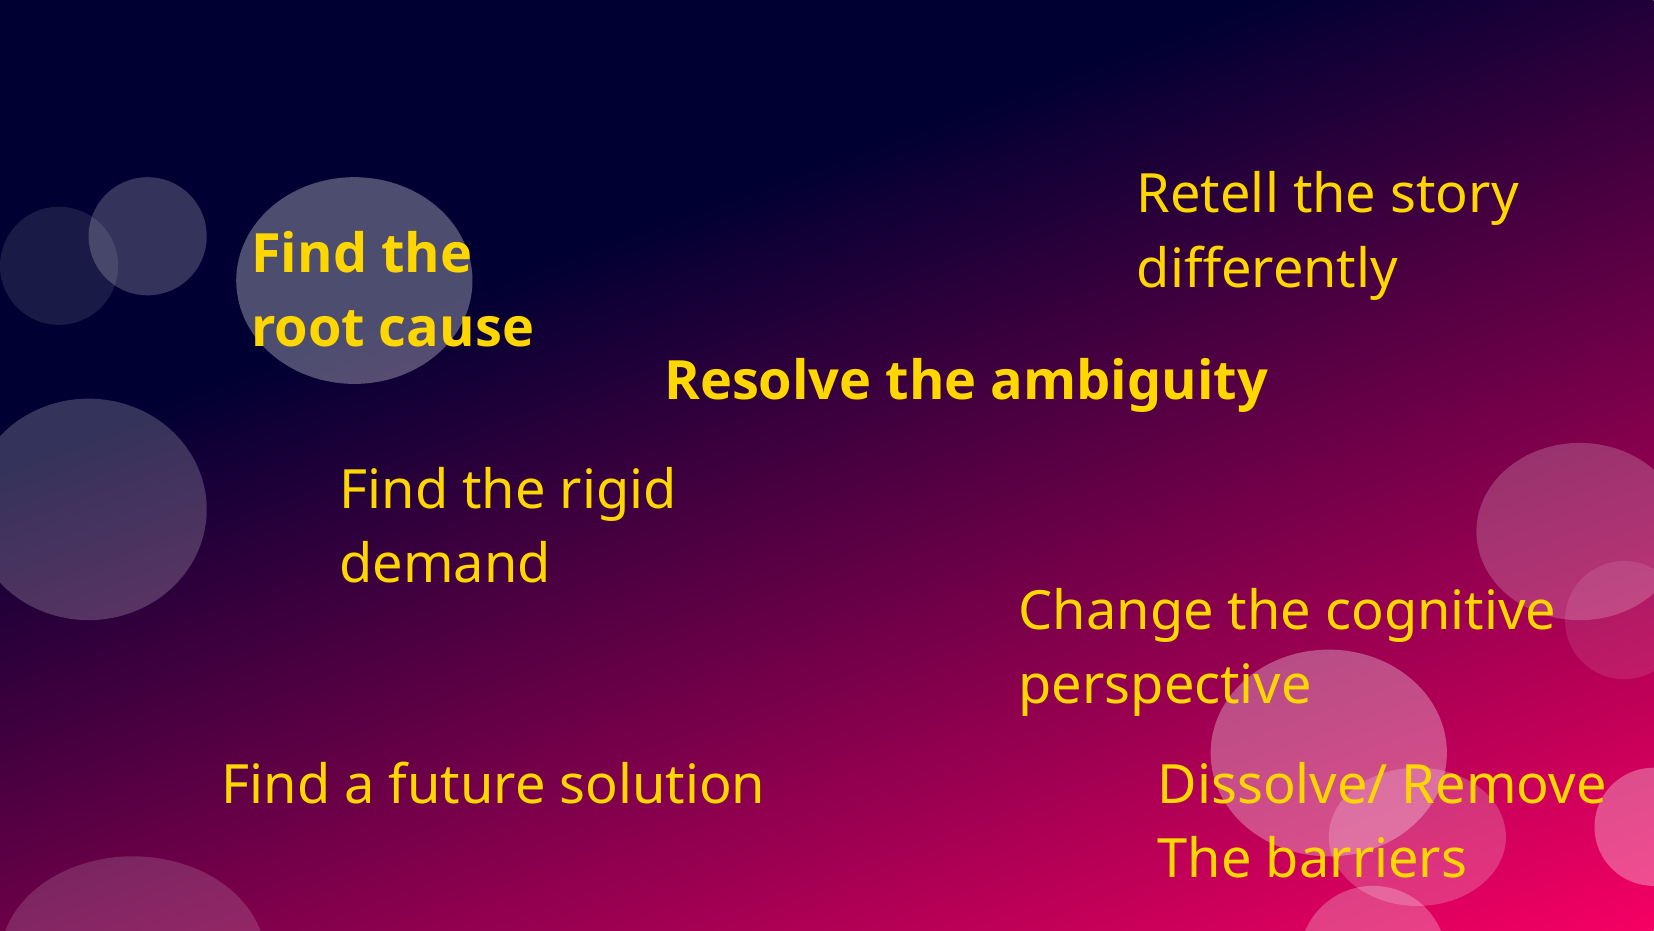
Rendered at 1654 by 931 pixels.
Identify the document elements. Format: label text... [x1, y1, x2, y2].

text_box Resolve the ambiguity [649, 333, 1272, 414]
text_box Find the root cause [236, 206, 591, 351]
text_box Dissolve/ Remove The barriers [1142, 738, 1625, 883]
text_box Change the cognitive perspective [1003, 564, 1595, 709]
text_box Find the rigid demand [324, 442, 709, 591]
text_box Retell the story differently [1122, 147, 1625, 296]
text_box Find a future solution [206, 738, 781, 818]
